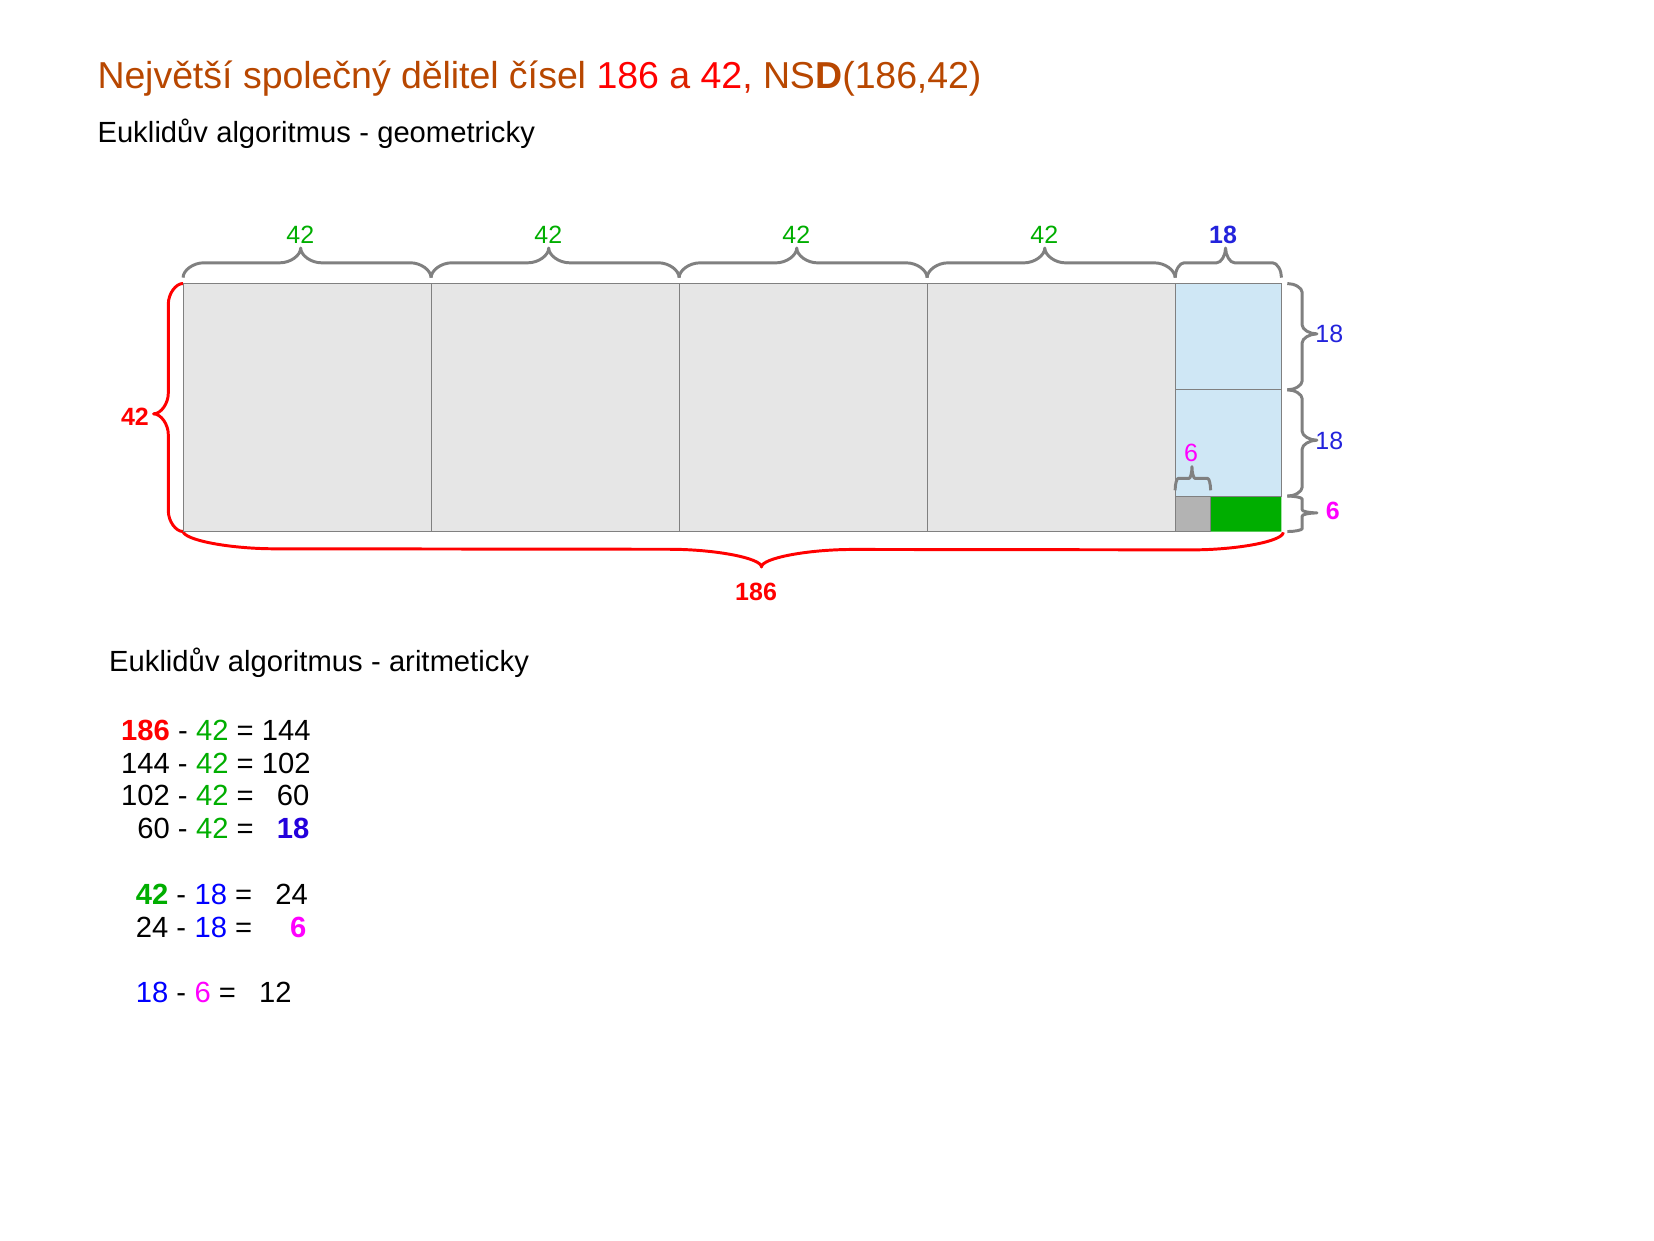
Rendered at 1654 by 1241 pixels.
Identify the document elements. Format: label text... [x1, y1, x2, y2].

text_box 186 - 42 = 144 144 - 42 = 102 102 - 42 = x60 060 - 42 = x18 x42 - 18 = x24 x24 - 18 = xx6 x18 - 6 = x12 x12 - 6 = xx6 xx6 - 6 = xx0 [106, 706, 355, 1086]
text_box 6 [1169, 431, 1213, 474]
text_box [183, 283, 1282, 532]
text_box Euklidův algoritmus - geometricky [82, 108, 1146, 166]
text_box 42 [767, 213, 826, 257]
text_box 6 [1311, 488, 1355, 533]
text_box 18 [1194, 213, 1252, 258]
text_box Největší společný dělitel čísel 186 a 42, NSD(186,42) [82, 47, 1595, 142]
text_box 18 [1300, 418, 1359, 462]
text_box 42 [519, 213, 578, 257]
text_box 42 [106, 395, 164, 439]
text_box 42 [1015, 213, 1074, 257]
text_box 18 [1300, 312, 1359, 356]
text_box 42 [271, 213, 330, 257]
text_box 186 [720, 570, 793, 614]
text_box Euklidův algoritmus - aritmeticky [94, 637, 615, 695]
